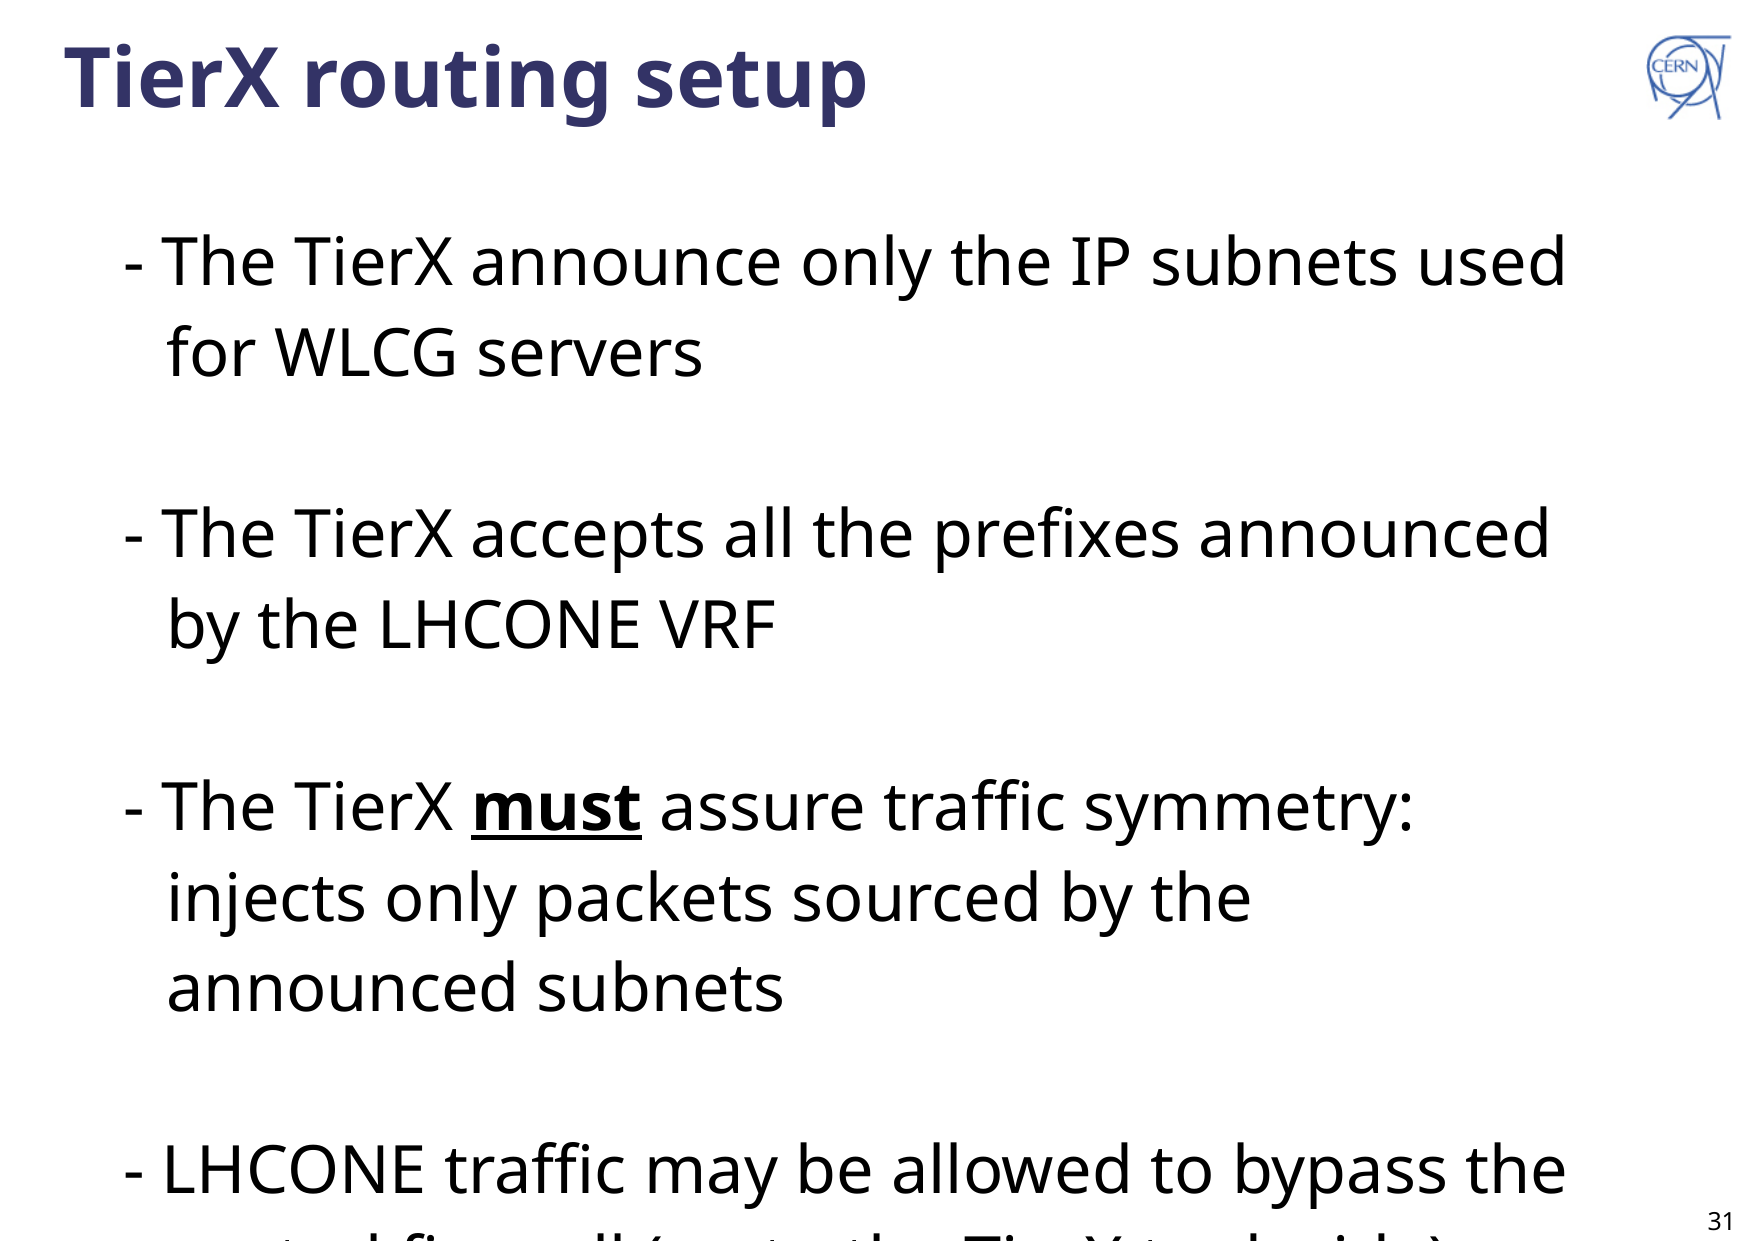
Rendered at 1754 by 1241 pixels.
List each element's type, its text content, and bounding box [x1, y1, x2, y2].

picture [1646, 34, 1732, 120]
title TierX routing setup [63, 0, 1621, 166]
text_box - The TierX announce only the IP subnets used for WLCG servers - The TierX accepts all the prefixes announced by the LHCONE VRF - The TierX must assure traffic symmetry: injects only packets sourced by the announced subnets - LHCONE traffic may be allowed to bypass the central firewall (up to the TierX to decide) [103, 207, 1607, 1241]
